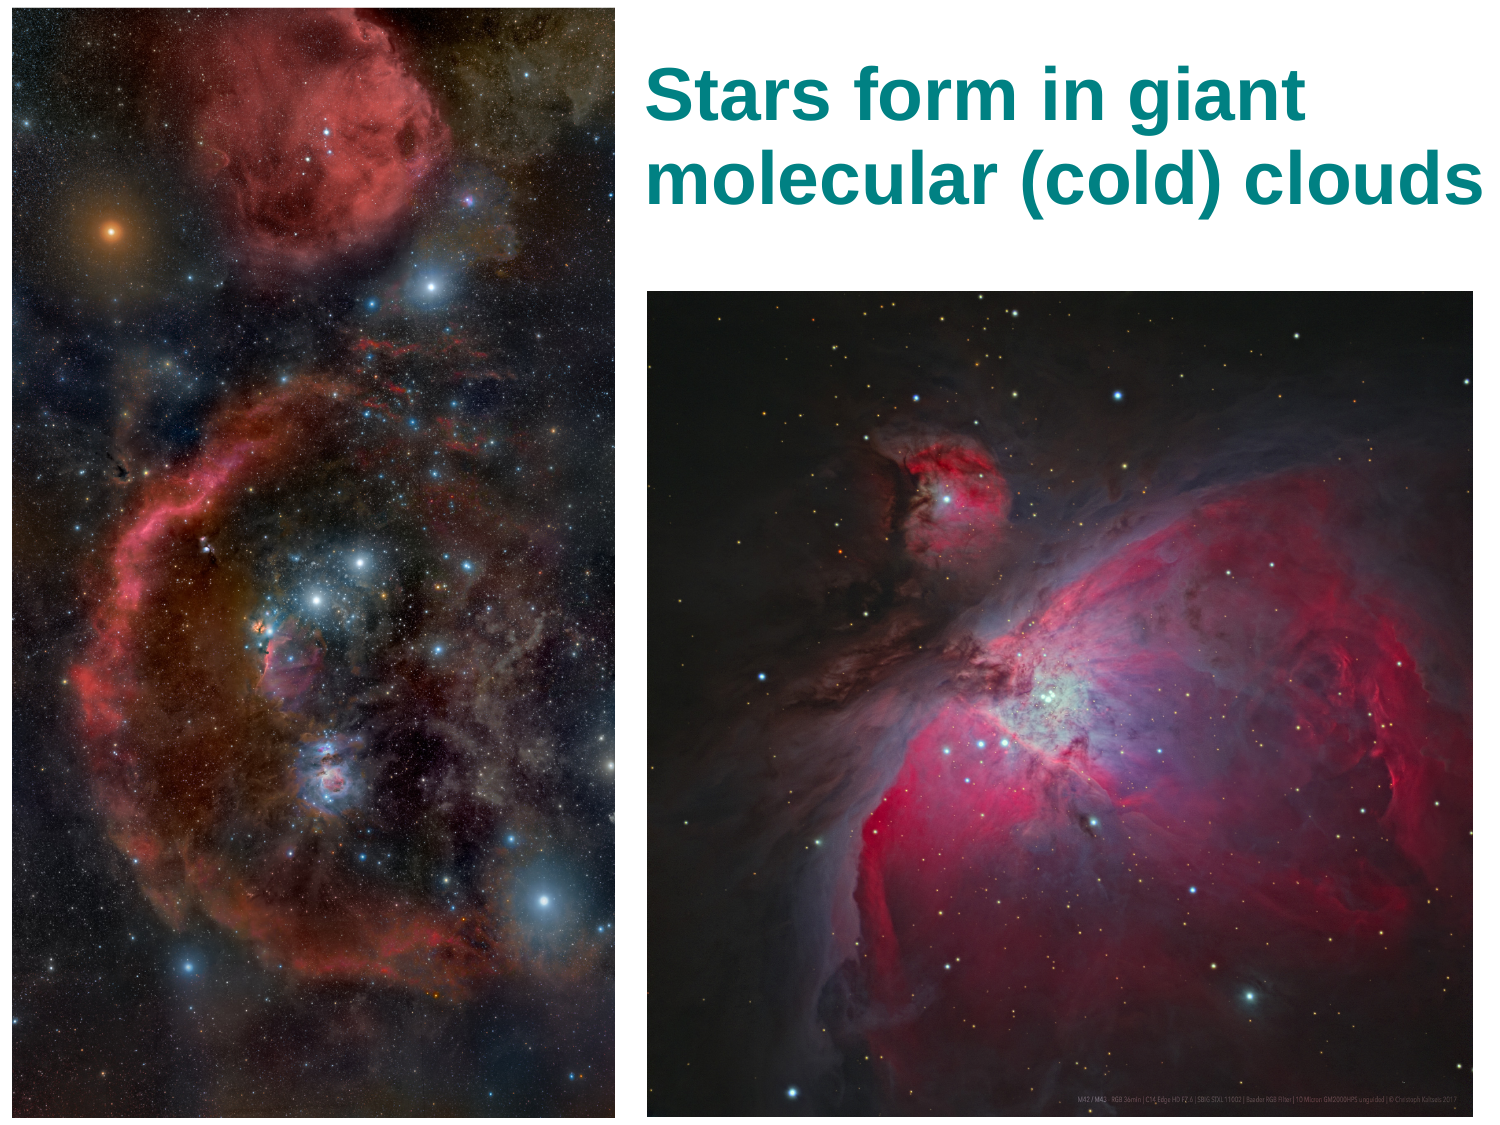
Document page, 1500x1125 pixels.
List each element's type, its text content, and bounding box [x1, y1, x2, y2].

text_box Stars form in giant molecular (cold) clouds [630, 45, 1500, 346]
picture [647, 291, 1473, 1117]
picture [11, 7, 615, 1118]
